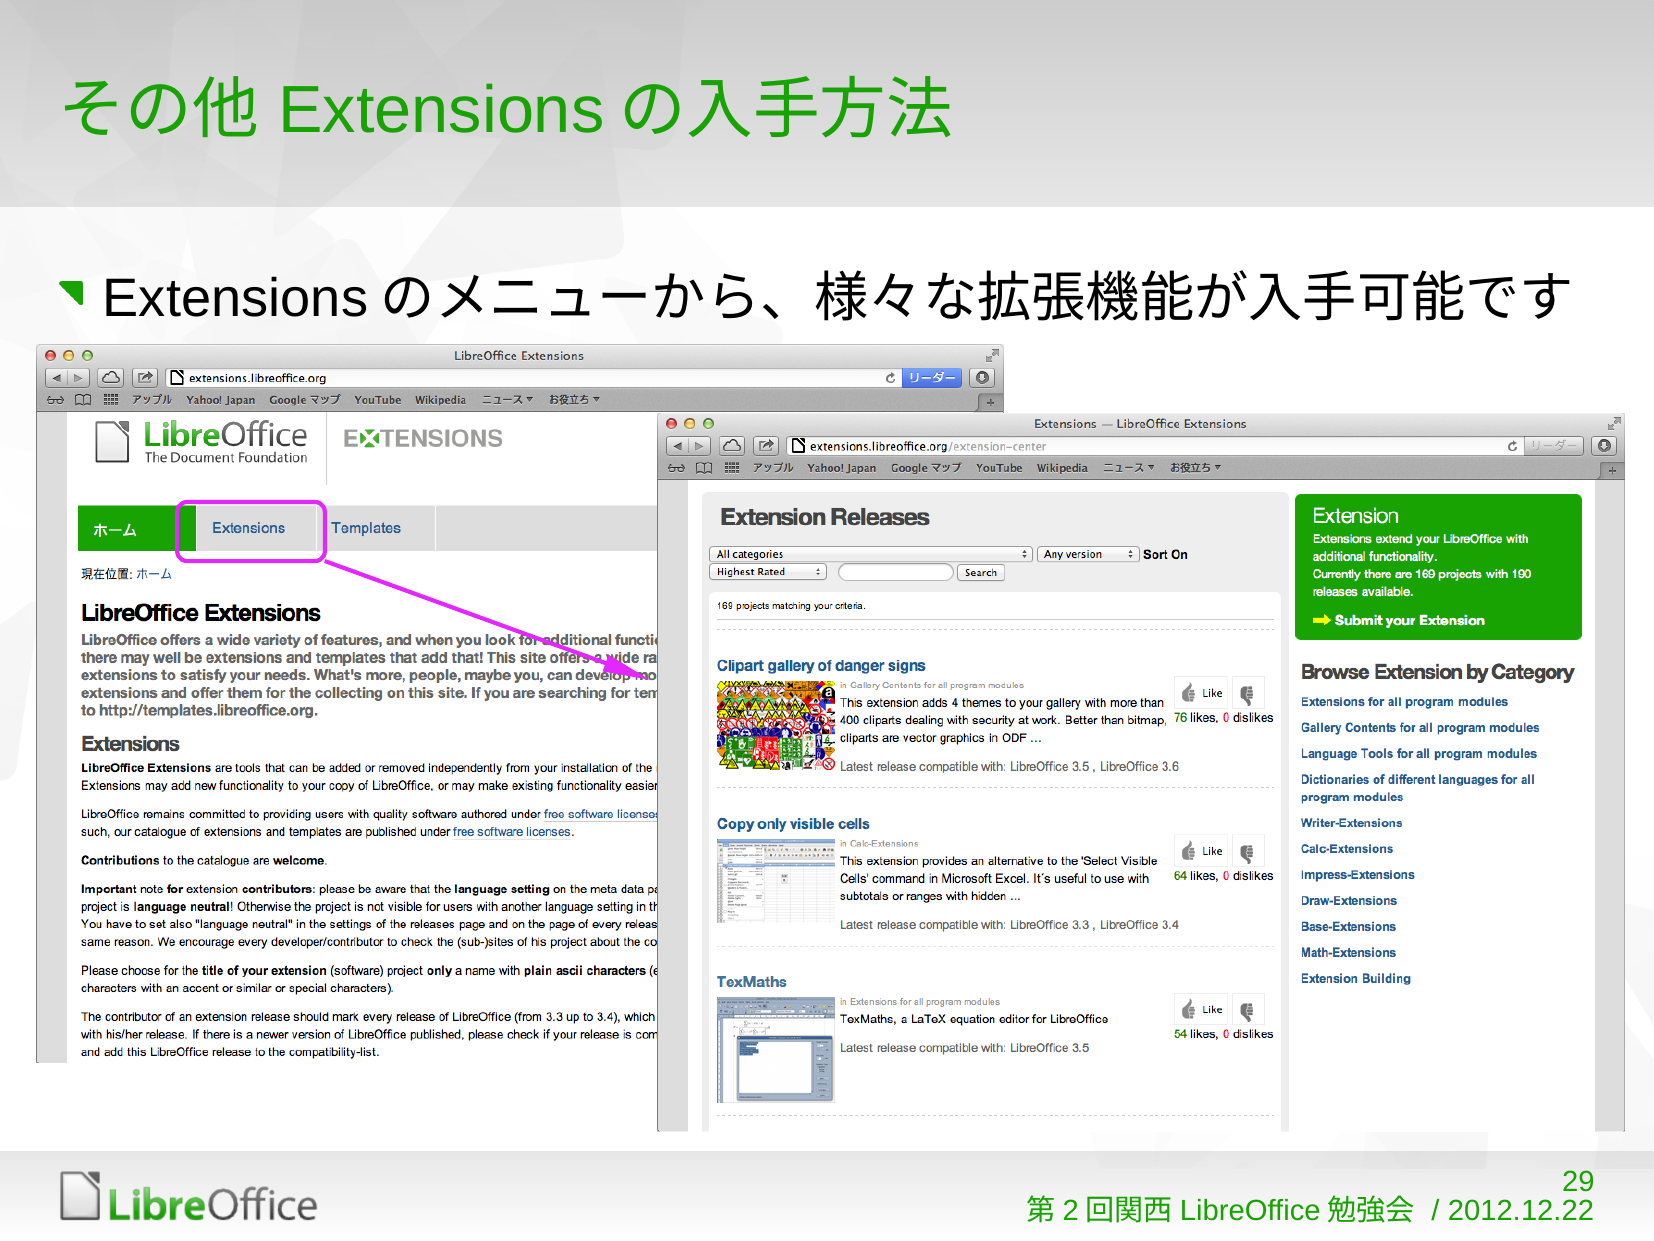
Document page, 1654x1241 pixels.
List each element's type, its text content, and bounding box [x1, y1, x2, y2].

title その他Extensionsの入手方法 [59, 29, 1595, 178]
picture [0, 0, 1654, 1169]
picture [41, 1152, 337, 1240]
list Extensionsのメニューから、様々な拡張機能が入手可能です [59, 253, 1595, 315]
